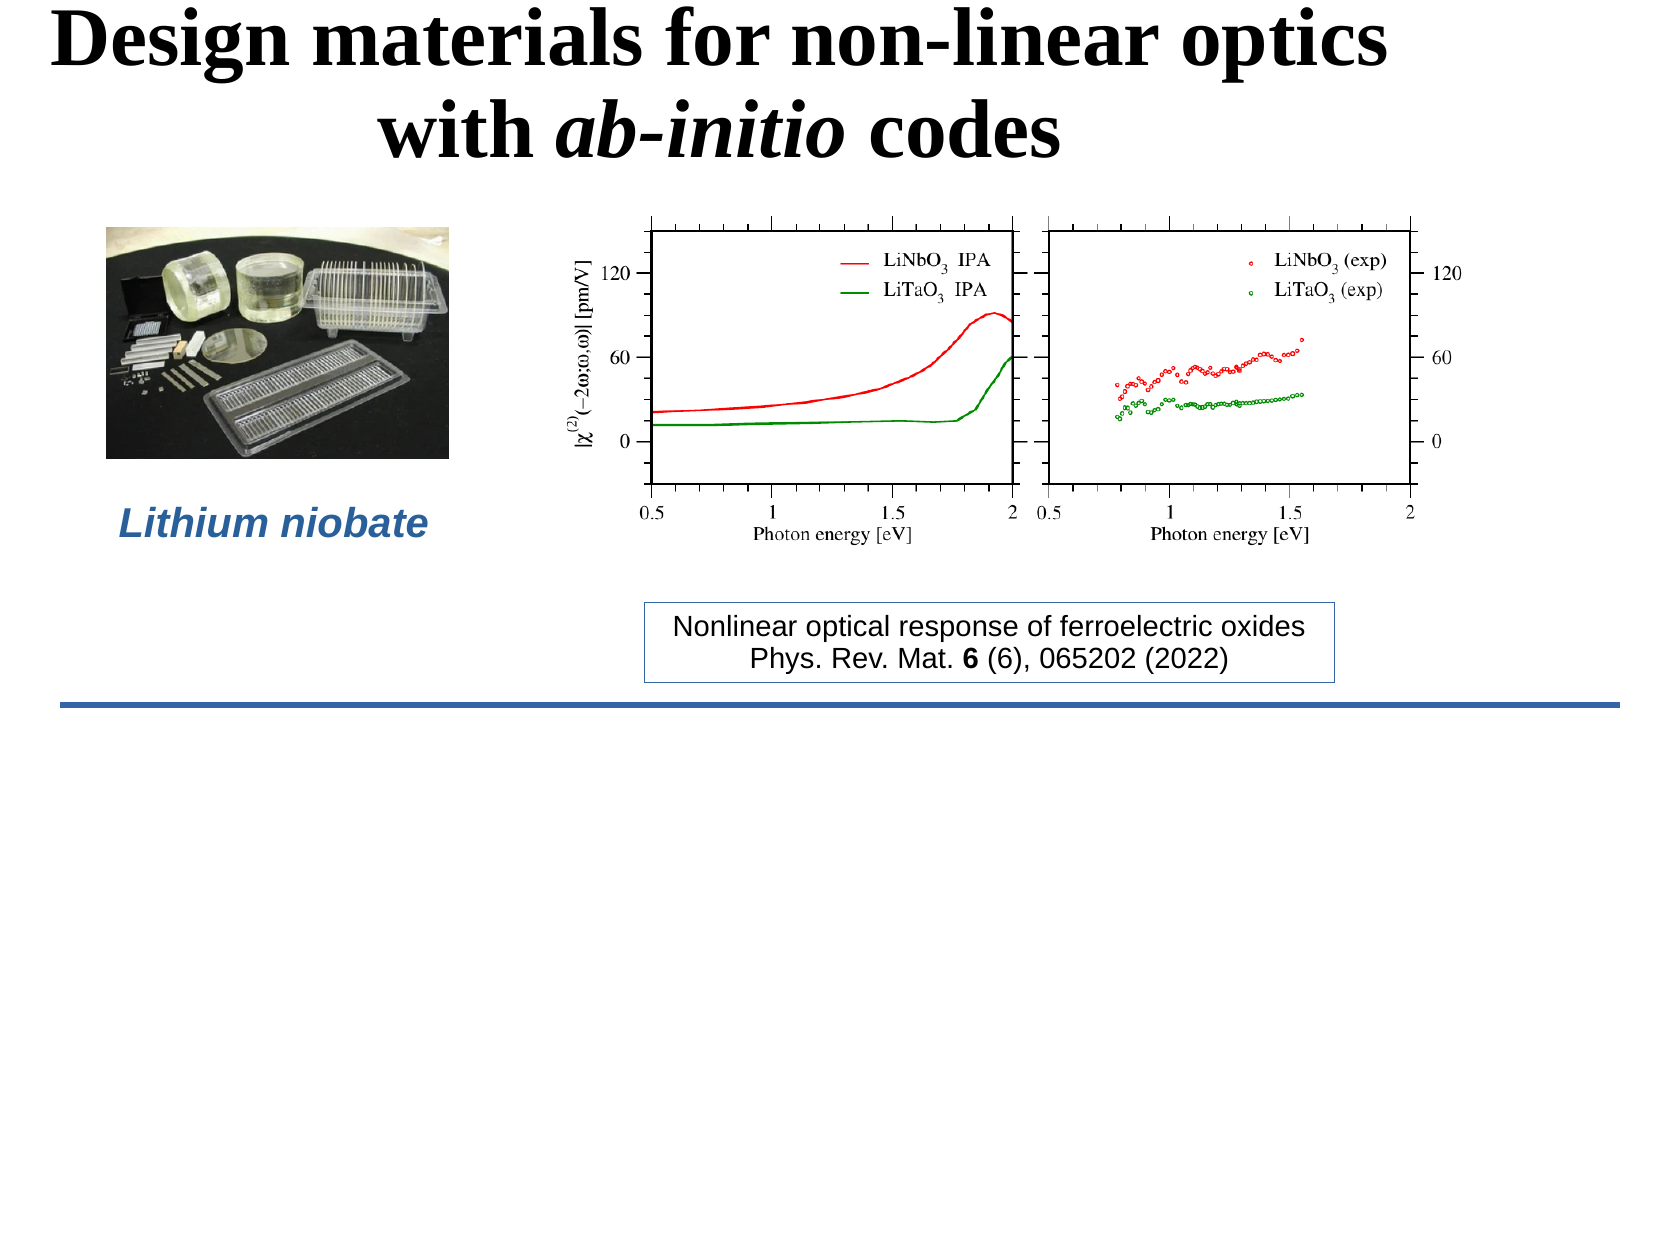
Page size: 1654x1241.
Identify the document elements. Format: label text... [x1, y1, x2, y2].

picture [106, 227, 449, 461]
text_box Lithium niobate [103, 492, 449, 556]
picture [546, 189, 1477, 567]
text_box Nonlinear optical response of ferroelectric oxides Phys. Rev. Mat. 6 (6), 065202 (2022) [644, 602, 1335, 683]
title Design materials for non-linear optics with ab-initio codes [15, 0, 1426, 181]
